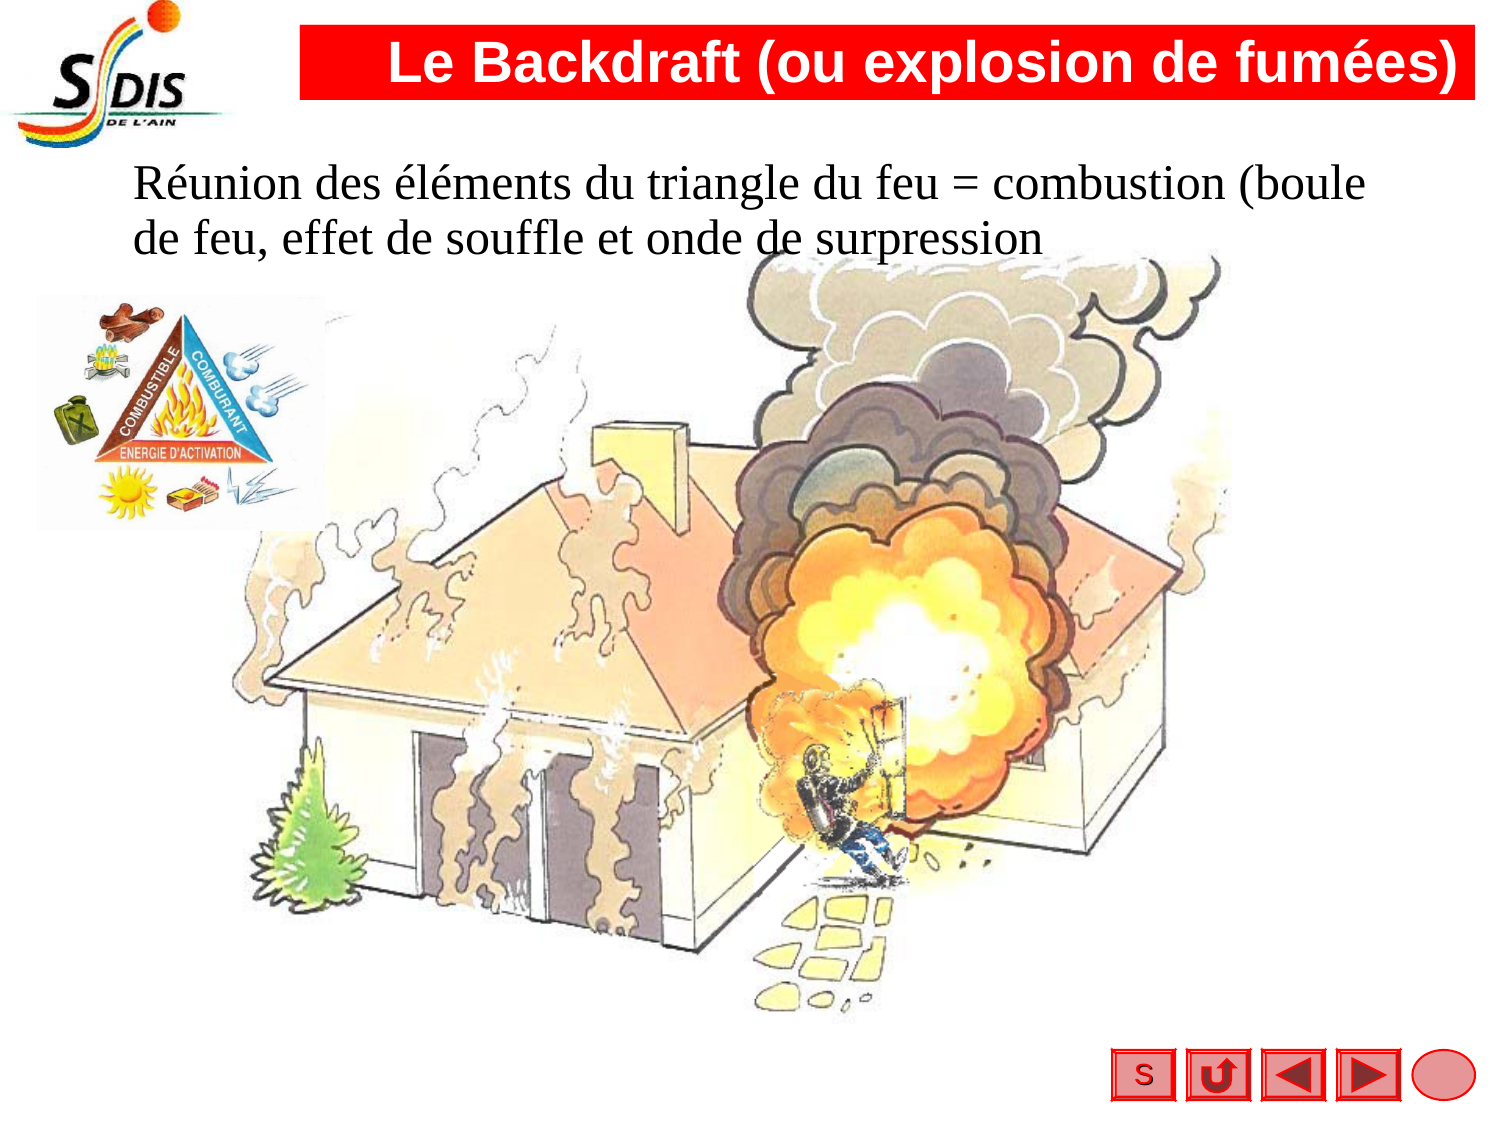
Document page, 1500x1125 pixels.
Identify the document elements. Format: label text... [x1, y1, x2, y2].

picture [1342, 1055, 1395, 1095]
picture [1117, 1055, 1170, 1095]
picture [1192, 1055, 1245, 1095]
text_box Réunion des éléments du triangle du feu = combustion (boule de feu, effet de souffle et onde de surpression [118, 147, 1388, 276]
picture [36, 276, 1318, 1046]
picture [0, 0, 237, 148]
text_box [1412, 1049, 1476, 1101]
picture [1267, 1055, 1320, 1095]
text_box Le Backdraft (ou explosion de fumées) [299, 24, 1475, 100]
